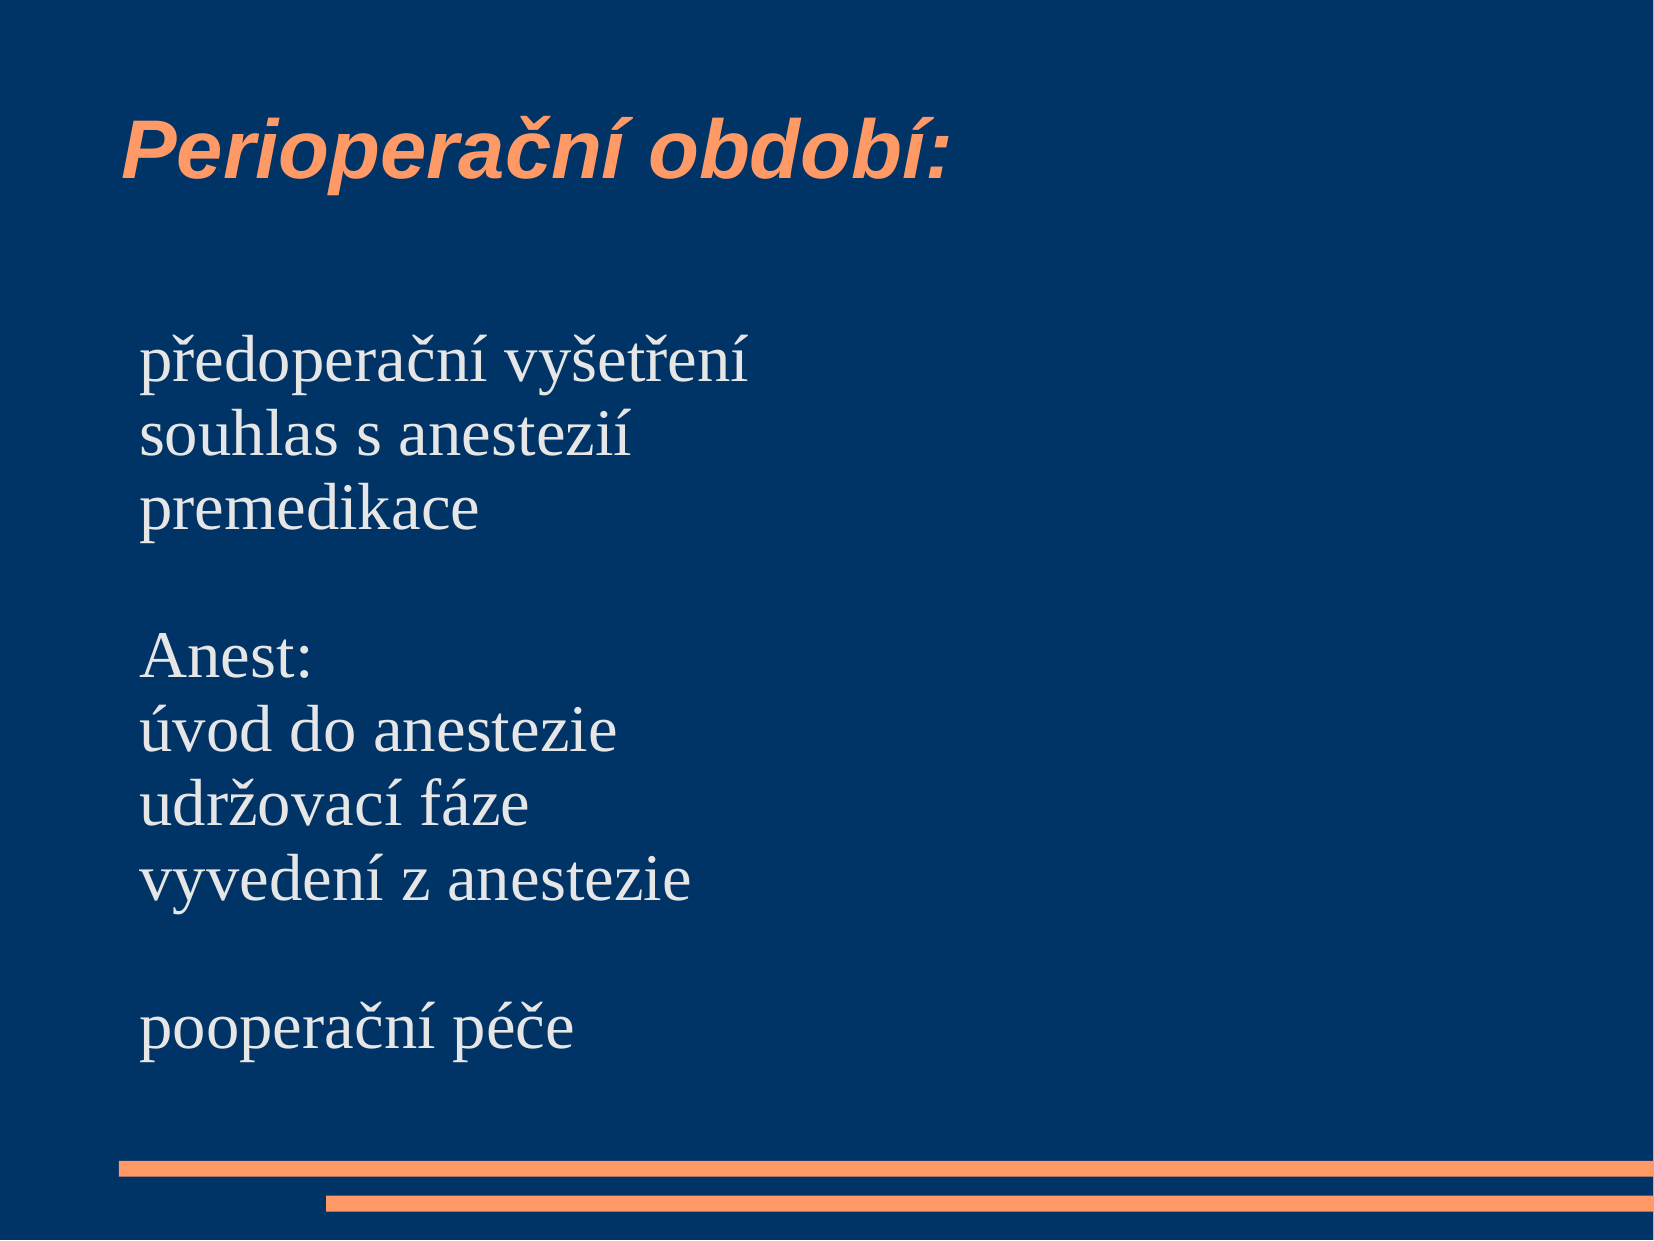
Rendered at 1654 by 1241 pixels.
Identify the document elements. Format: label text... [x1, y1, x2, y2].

list předoperační vyšetření souhlas s anestezií premedikace Anest: úvod do anestezie udržovací fáze vyvedení z anestezie pooperační péče [121, 322, 1561, 1132]
title Perioperační období: [121, 46, 1534, 254]
